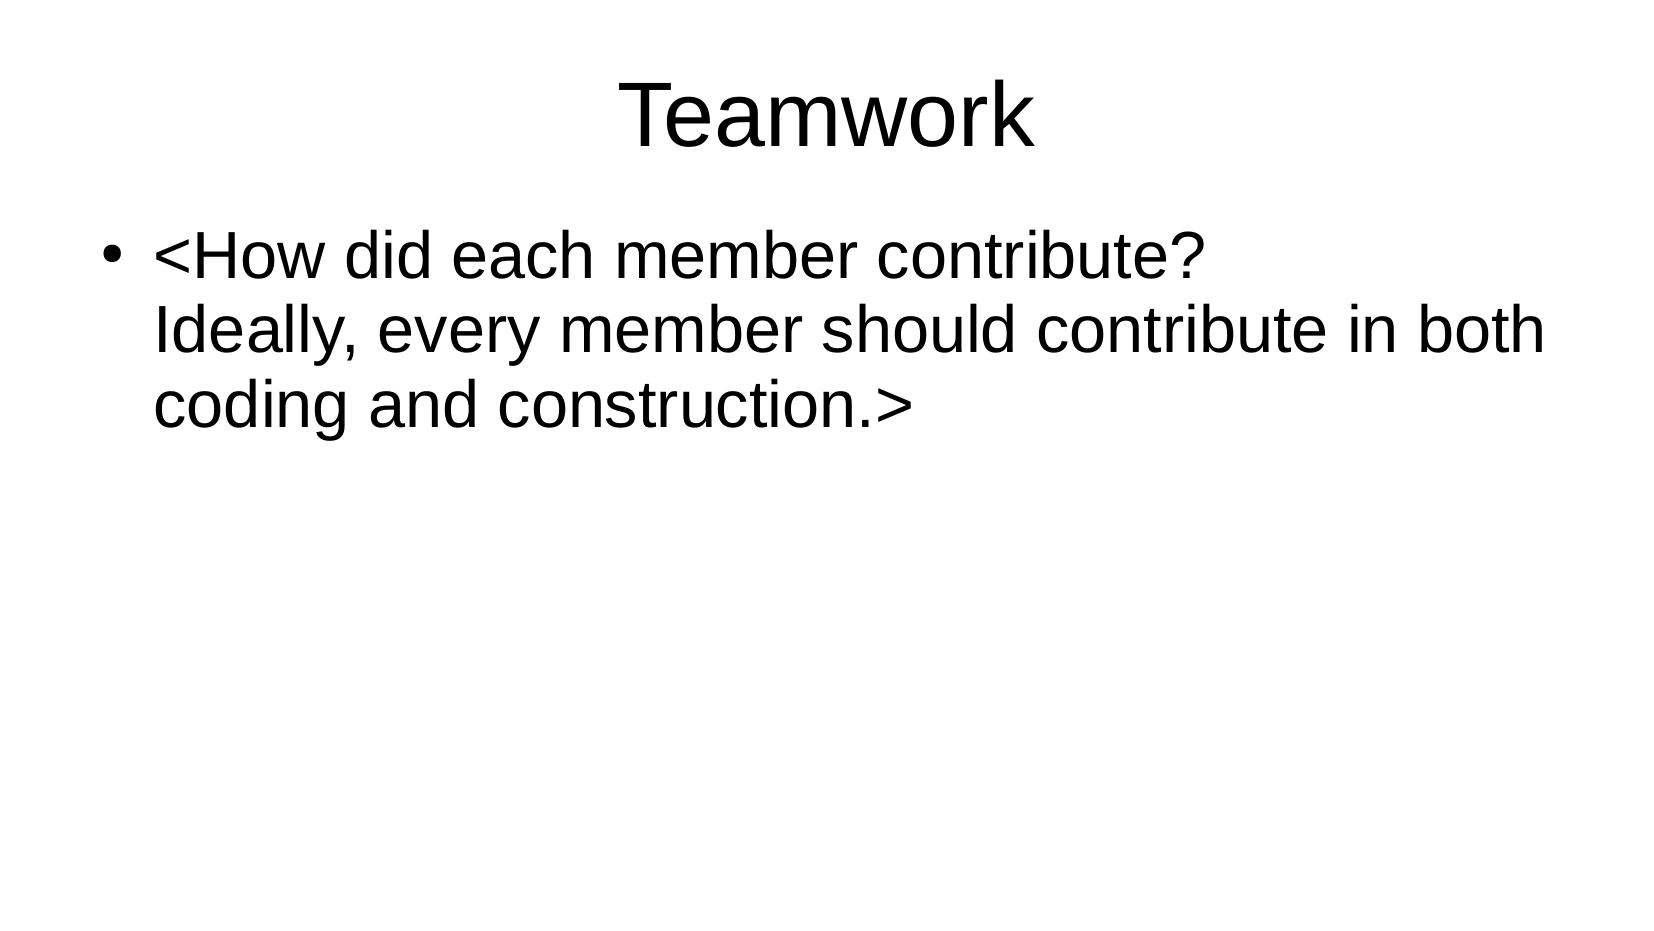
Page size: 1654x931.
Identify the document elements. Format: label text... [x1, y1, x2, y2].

list <How did each member contribute? Ideally, every member should contribute in both coding and construction.> [82, 217, 1571, 758]
title Teamwork [82, 37, 1571, 193]
